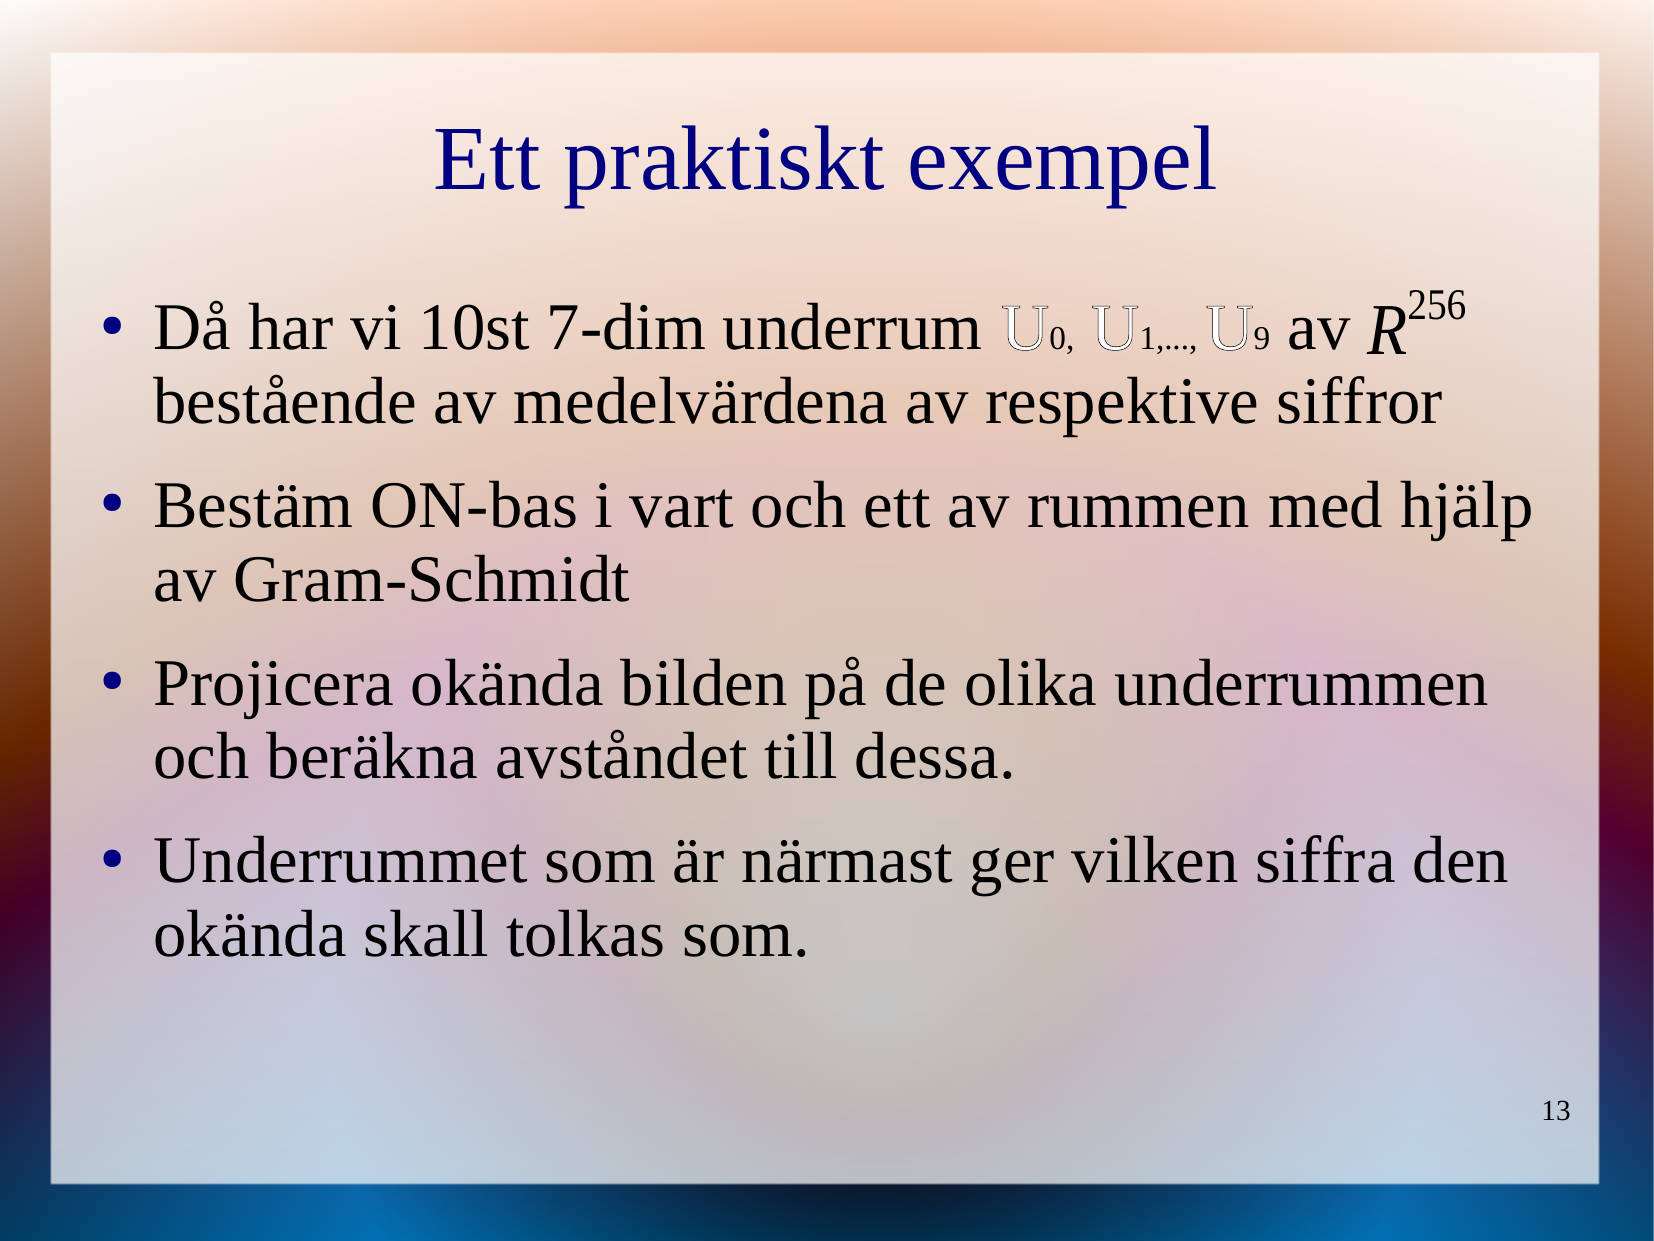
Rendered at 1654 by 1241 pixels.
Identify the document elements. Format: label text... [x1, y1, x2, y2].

picture [0, 0, 1654, 1241]
list Då har vi 10st 7-dim underrum U0, U1,..., U9 av bestående av medelvärdena av respektive siffror Bestäm ON-bas i vart och ett av rummen med hjälp av Gram-Schmidt Projicera okända bilden på de olika underrummen och beräkna avståndet till dessa. Underrummet som är närmast ger vilken siffra den okända skall tolkas som. [82, 290, 1571, 1010]
chart [1344, 280, 1485, 372]
title Ett praktiskt exempel [82, 55, 1571, 263]
